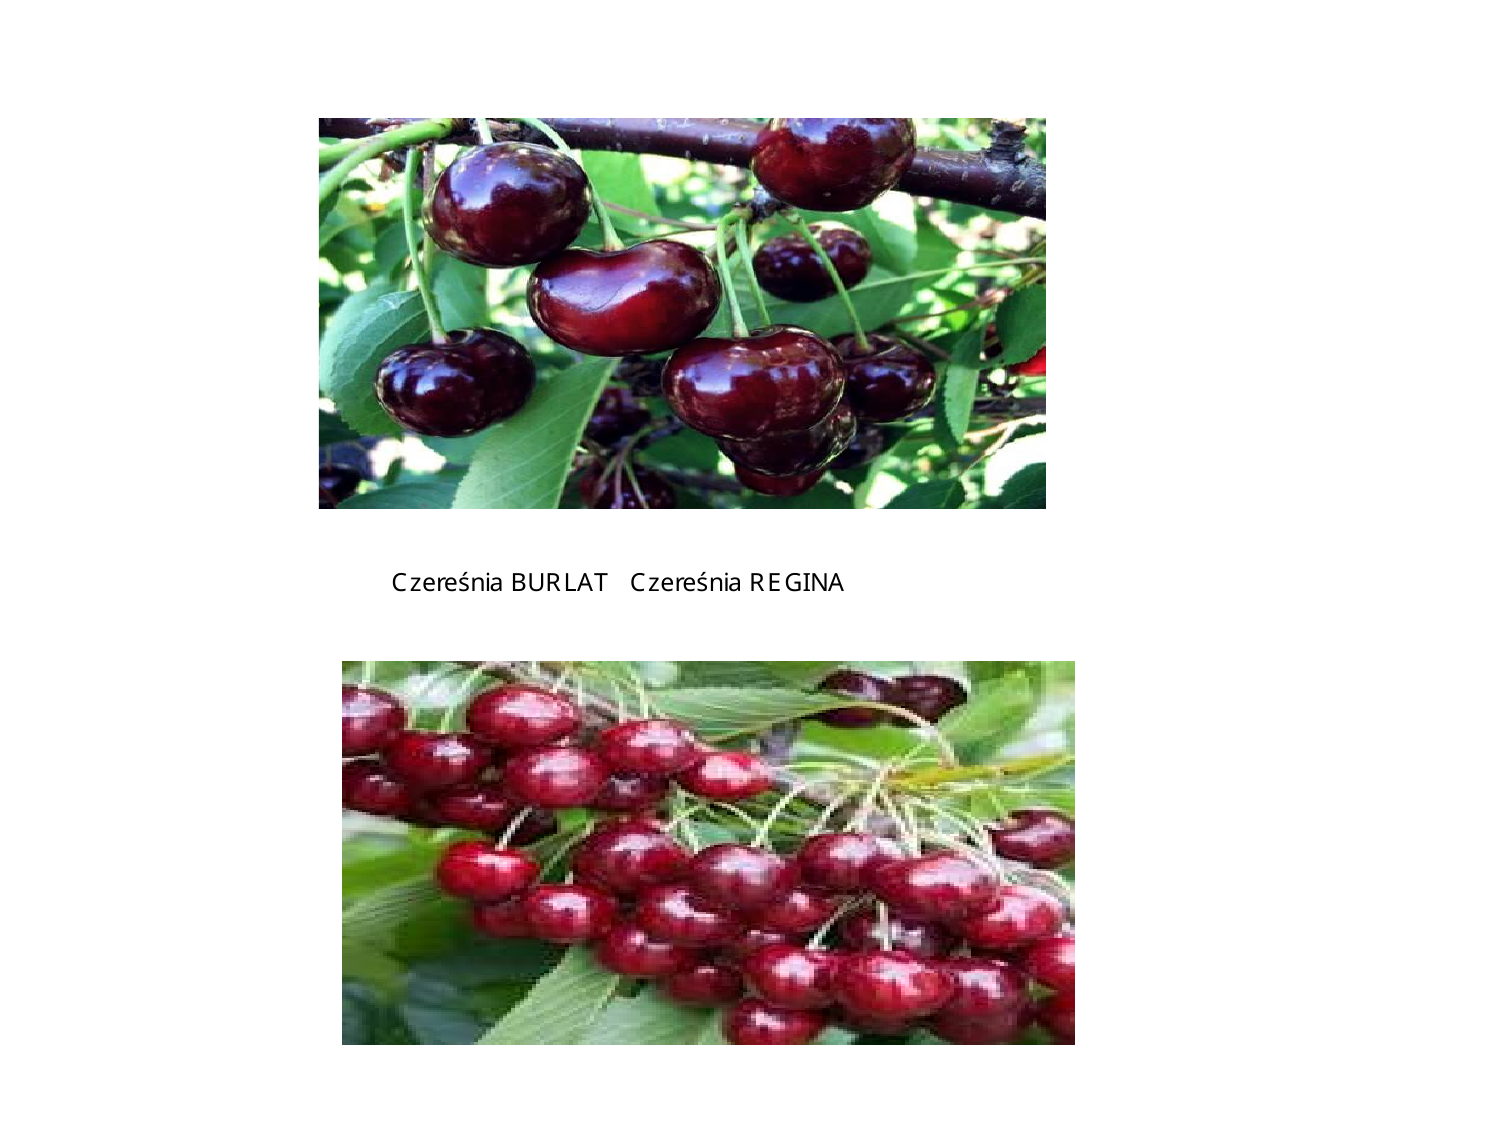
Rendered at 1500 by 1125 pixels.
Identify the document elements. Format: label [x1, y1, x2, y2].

chart [271, 437, 1276, 614]
picture [342, 661, 1075, 1045]
text_box [319, 118, 1046, 437]
